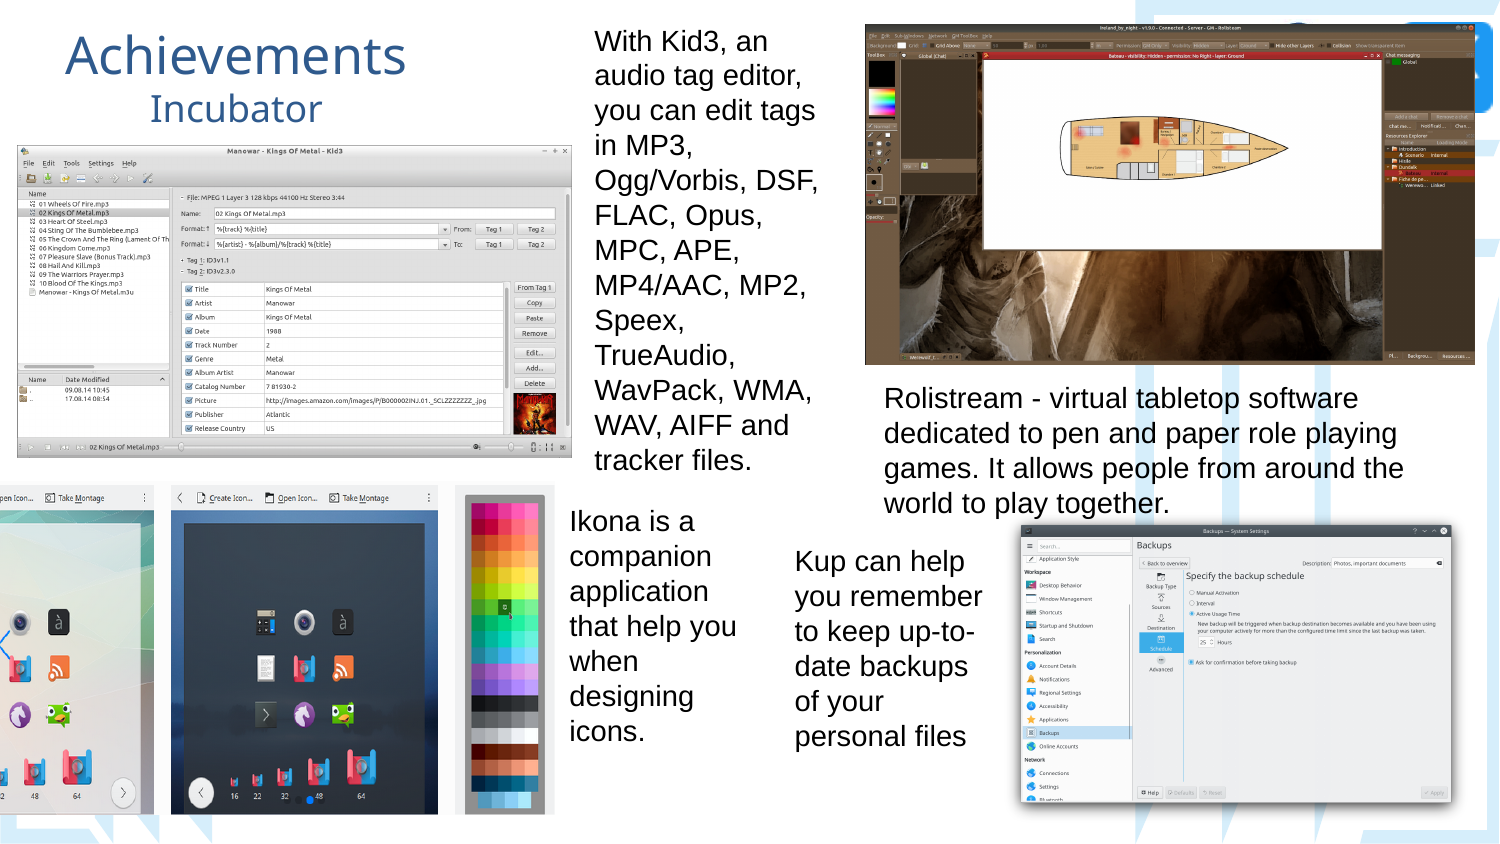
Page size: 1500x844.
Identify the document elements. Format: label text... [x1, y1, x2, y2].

text_box Ikona is a companion application that help you when designing icons. [554, 487, 764, 833]
picture [865, 19, 1493, 365]
title Achievements Incubator [17, 6, 456, 145]
text_box With Kid3, an audio tag editor, you can edit tags in MP3, Ogg/Vorbis, DSF, FLAC, Opus, MPC, APE, MP4/AAC, MP2, Speex, TrueAudio, WavPack, WMA, WAV, AIFF and tracker files. [579, 6, 838, 482]
text_box Rolistream - virtual tabletop software dedicated to pen and paper role playing games. It allows people from around the world to play together. [868, 364, 1472, 527]
picture [0, 481, 555, 815]
text_box Kup can help you remember to keep up-to-date backups of your personal files [779, 527, 1000, 827]
picture [17, 145, 572, 458]
picture [1000, 508, 1472, 827]
